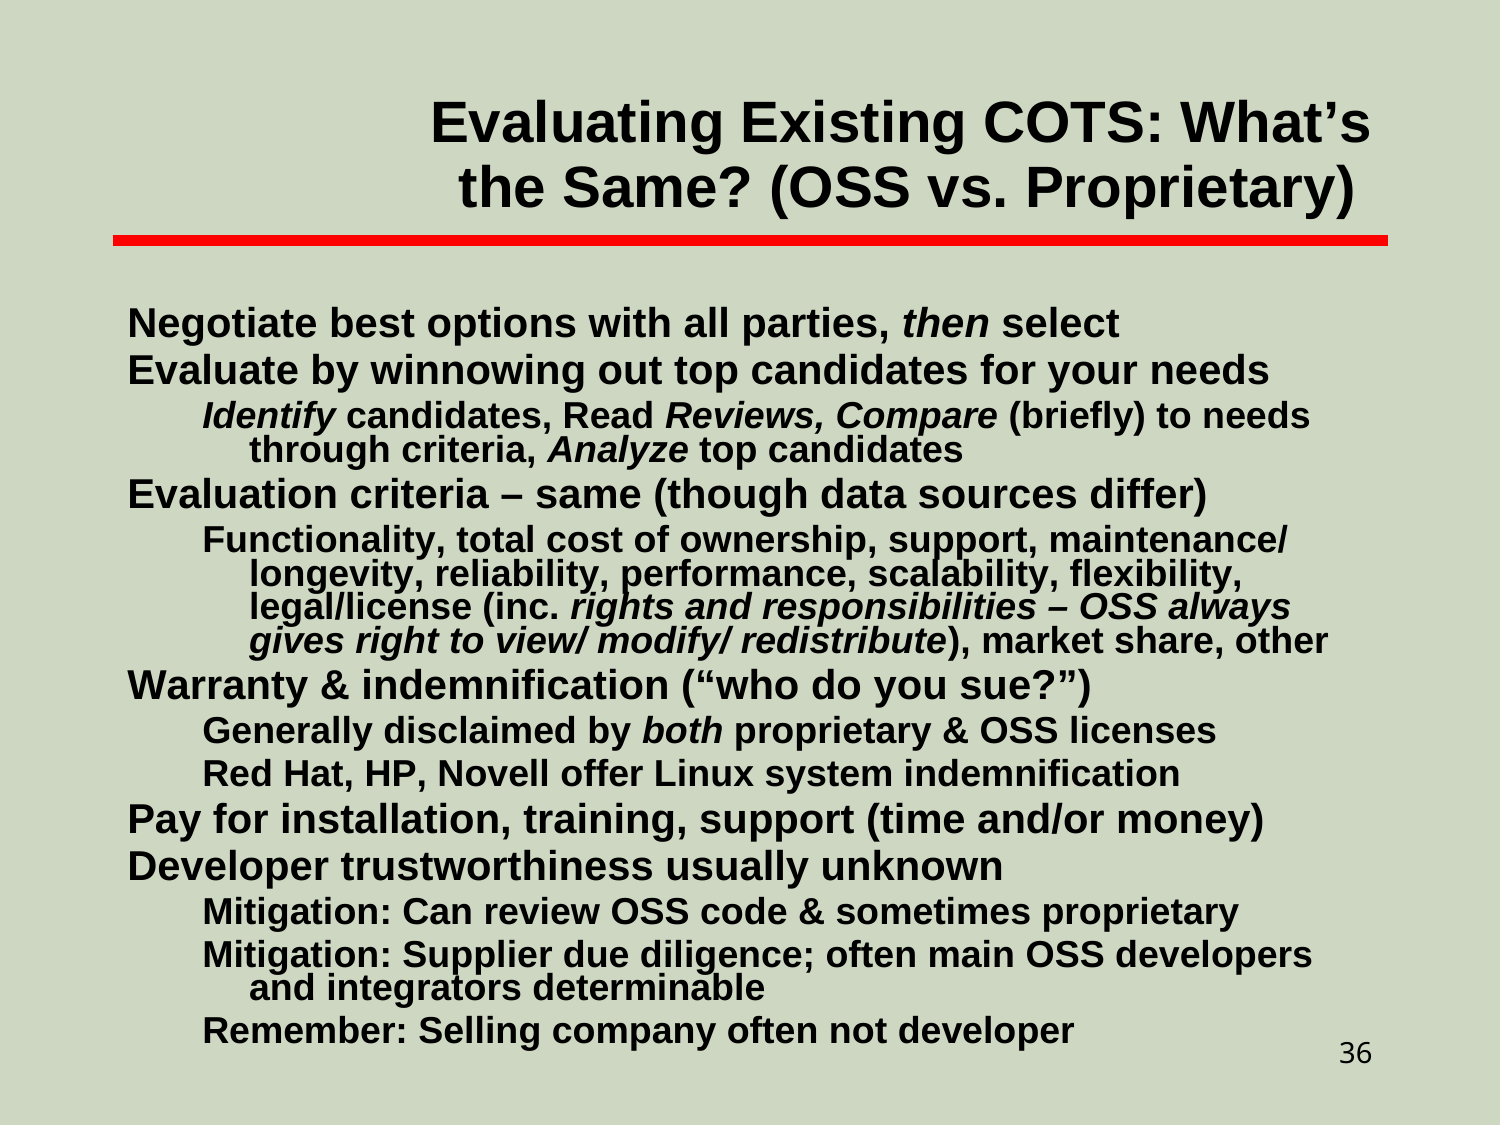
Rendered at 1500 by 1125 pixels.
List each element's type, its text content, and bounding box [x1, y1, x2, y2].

list Negotiate best options with all parties, then select Evaluate by winnowing out top candidates for your needs Identify candidates, Read Reviews, Compare (briefly) to needs through criteria, Analyze top candidates Evaluation criteria – same (though data sources differ) Functionality, total cost of ownership, support, maintenance/ longevity, reliability, performance, scalability, flexibility, legal/license (inc. rights and responsibilities – OSS always gives right to view/ modify/ redistribute), market share, other Warranty & indemnification (“who do you sue?”) Generally disclaimed by both proprietary & OSS licenses Red Hat, HP, Novell offer Linux system indemnification Pay for installation, training, support (time and/or money) Developer trustworthiness usually unknown Mitigation: Can review OSS code & sometimes proprietary Mitigation: Supplier due diligence; often main OSS developers and integrators determinable Remember: Selling company often not developer [112, 299, 1388, 1077]
title Evaluating Existing COTS: What’s the Same? (OSS vs. Proprietary) [337, 81, 1388, 228]
